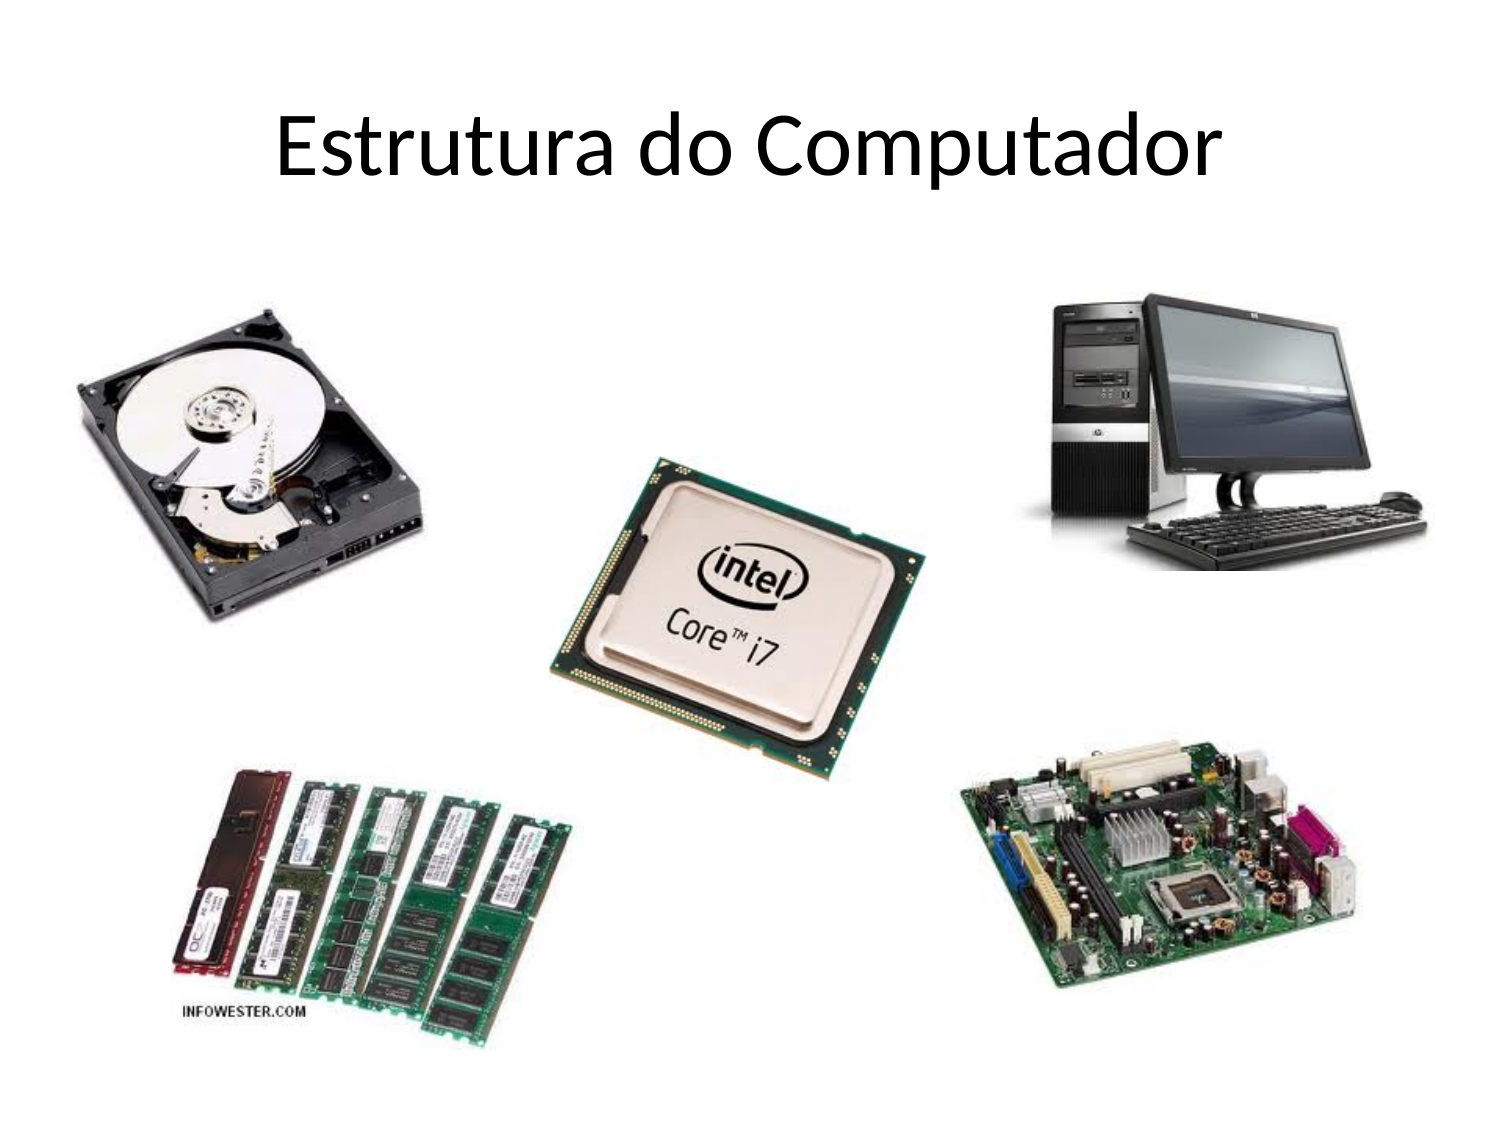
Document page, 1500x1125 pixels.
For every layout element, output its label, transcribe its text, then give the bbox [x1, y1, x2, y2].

picture [950, 668, 1365, 1083]
title Estrutura do Computador [75, 45, 1426, 233]
picture [64, 302, 436, 634]
picture [1009, 290, 1449, 571]
picture [171, 456, 928, 1051]
